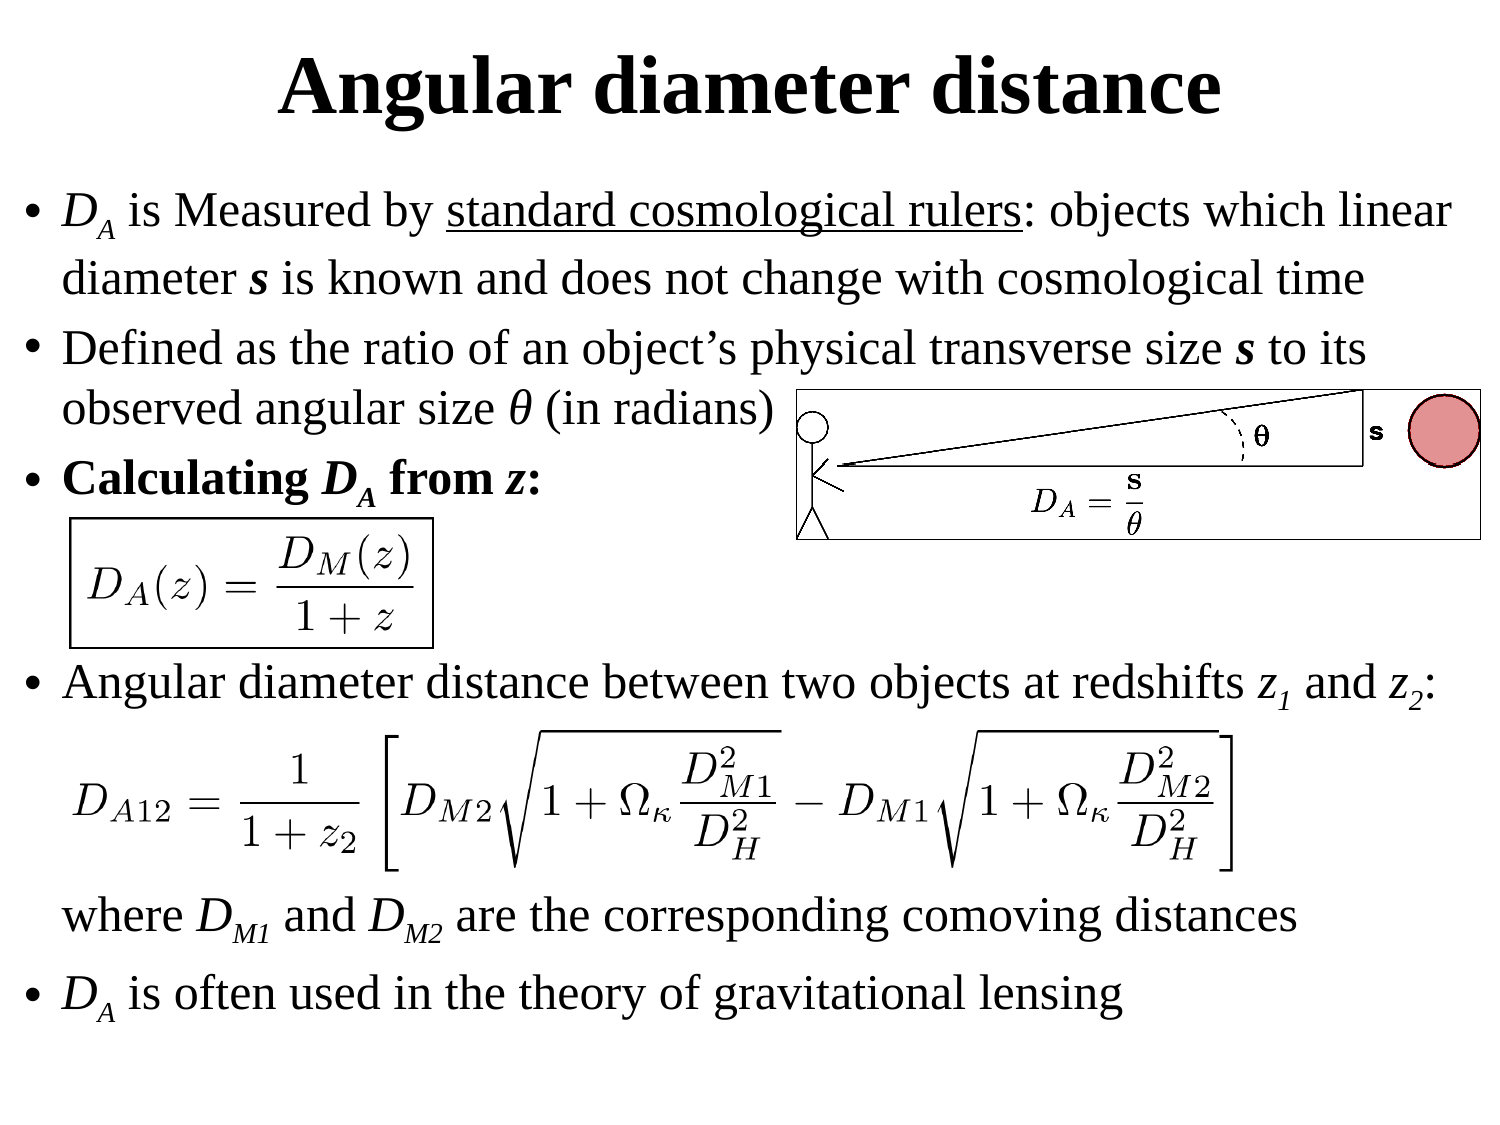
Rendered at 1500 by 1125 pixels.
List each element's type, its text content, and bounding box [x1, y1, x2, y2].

picture [72, 730, 1233, 872]
picture [69, 517, 434, 649]
title Angular diameter distance [75, 21, 1425, 139]
picture [796, 389, 1481, 540]
list DA is Measured by standard cosmological rulers: objects which linear diameter s is known and does not change with cosmological time Defined as the ratio of an object’s physical transverse size s to its observed angular size θ (in radians) Calculating DA from z: Angular diameter distance between two objects at redshifts z1 and z2: where DM1 and DM2 are the corresponding comoving distances DA is often used in the theory of gravitational lensing [9, 169, 1495, 1036]
